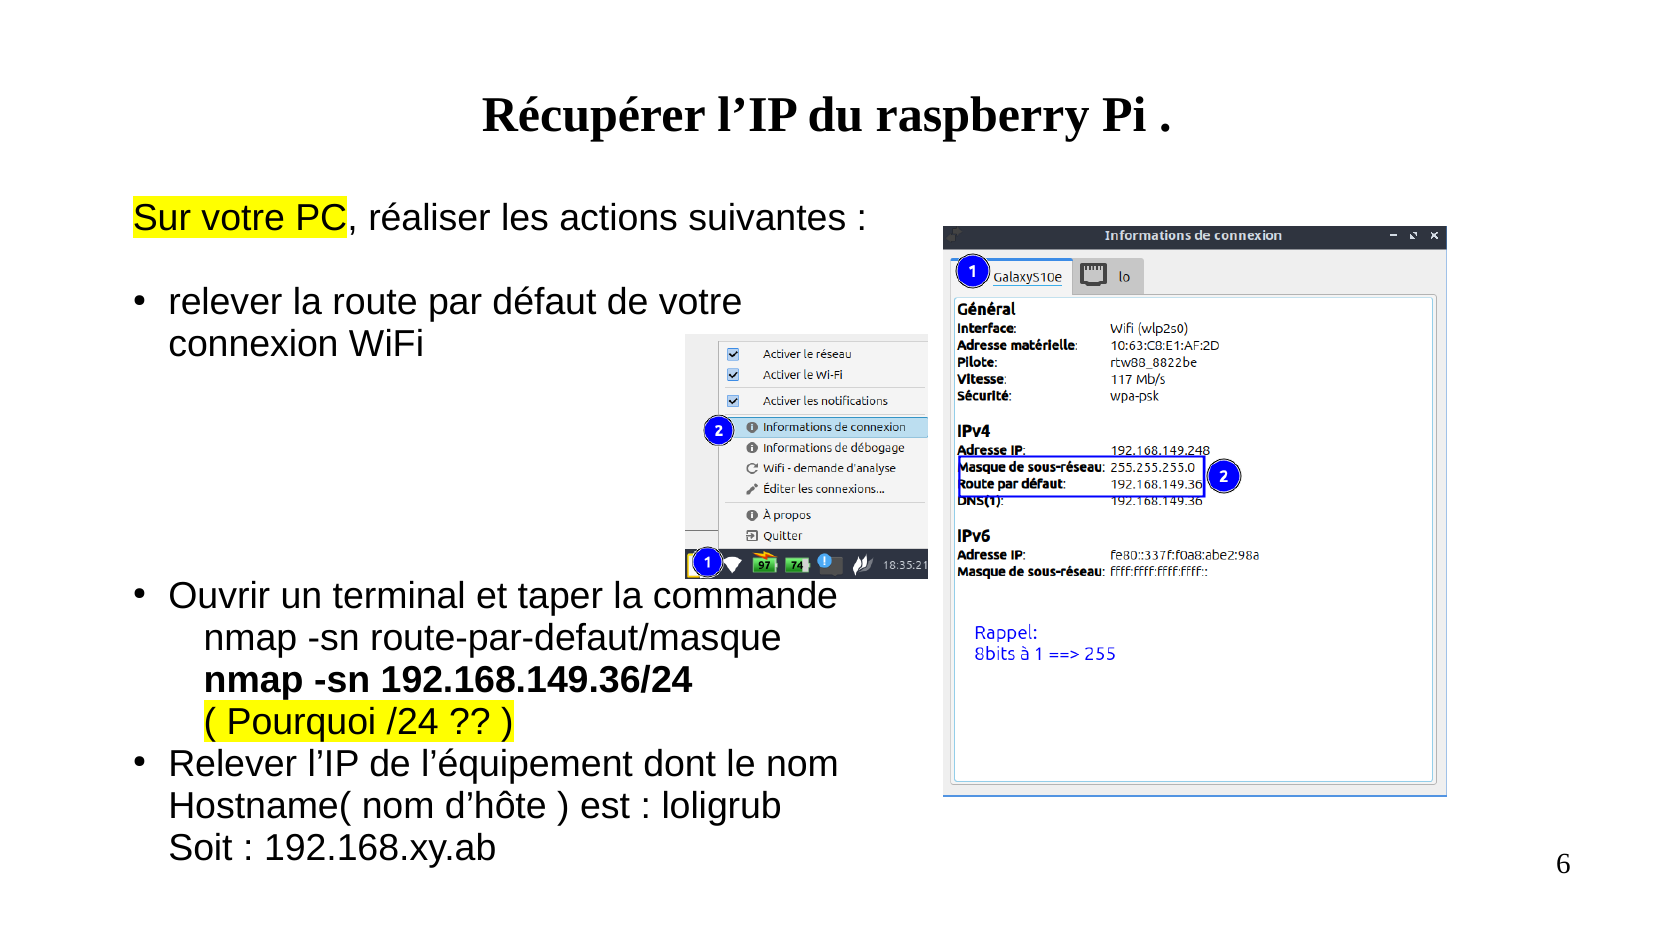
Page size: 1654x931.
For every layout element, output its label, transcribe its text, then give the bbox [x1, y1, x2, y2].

picture [943, 226, 1447, 798]
title Récupérer l’IP du raspberry Pi . [82, 37, 1571, 193]
text_box Sur votre PC, réaliser les actions suivantes : relever la route par défaut de votre connexion WiFi Ouvrir un terminal et taper la commande nmap -sn route-par-defaut/masque nmap -sn 192.168.149.36/24 ( Pourquoi /24 ?? ) Relever l’IP de l’équipement dont le nom Hostname( nom d’hôte ) est : loligrub Soit : 192.168.xy.ab [118, 188, 916, 918]
picture [685, 334, 928, 579]
